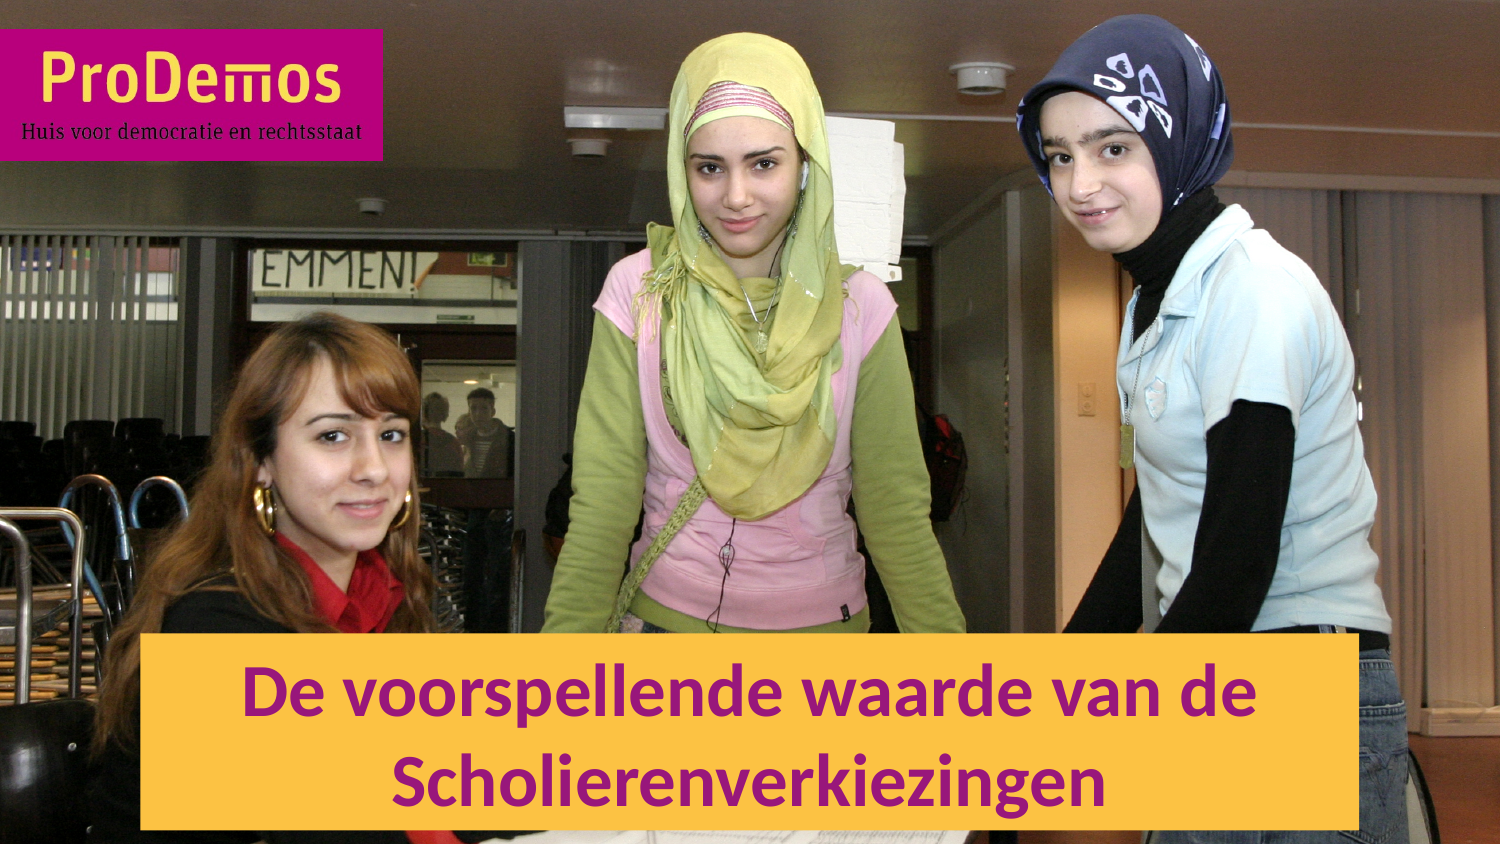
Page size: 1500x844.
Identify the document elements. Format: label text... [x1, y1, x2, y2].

text_box De voorspellende waarde van de Scholierenverkiezingen [140, 633, 1360, 831]
picture [0, 0, 1500, 844]
